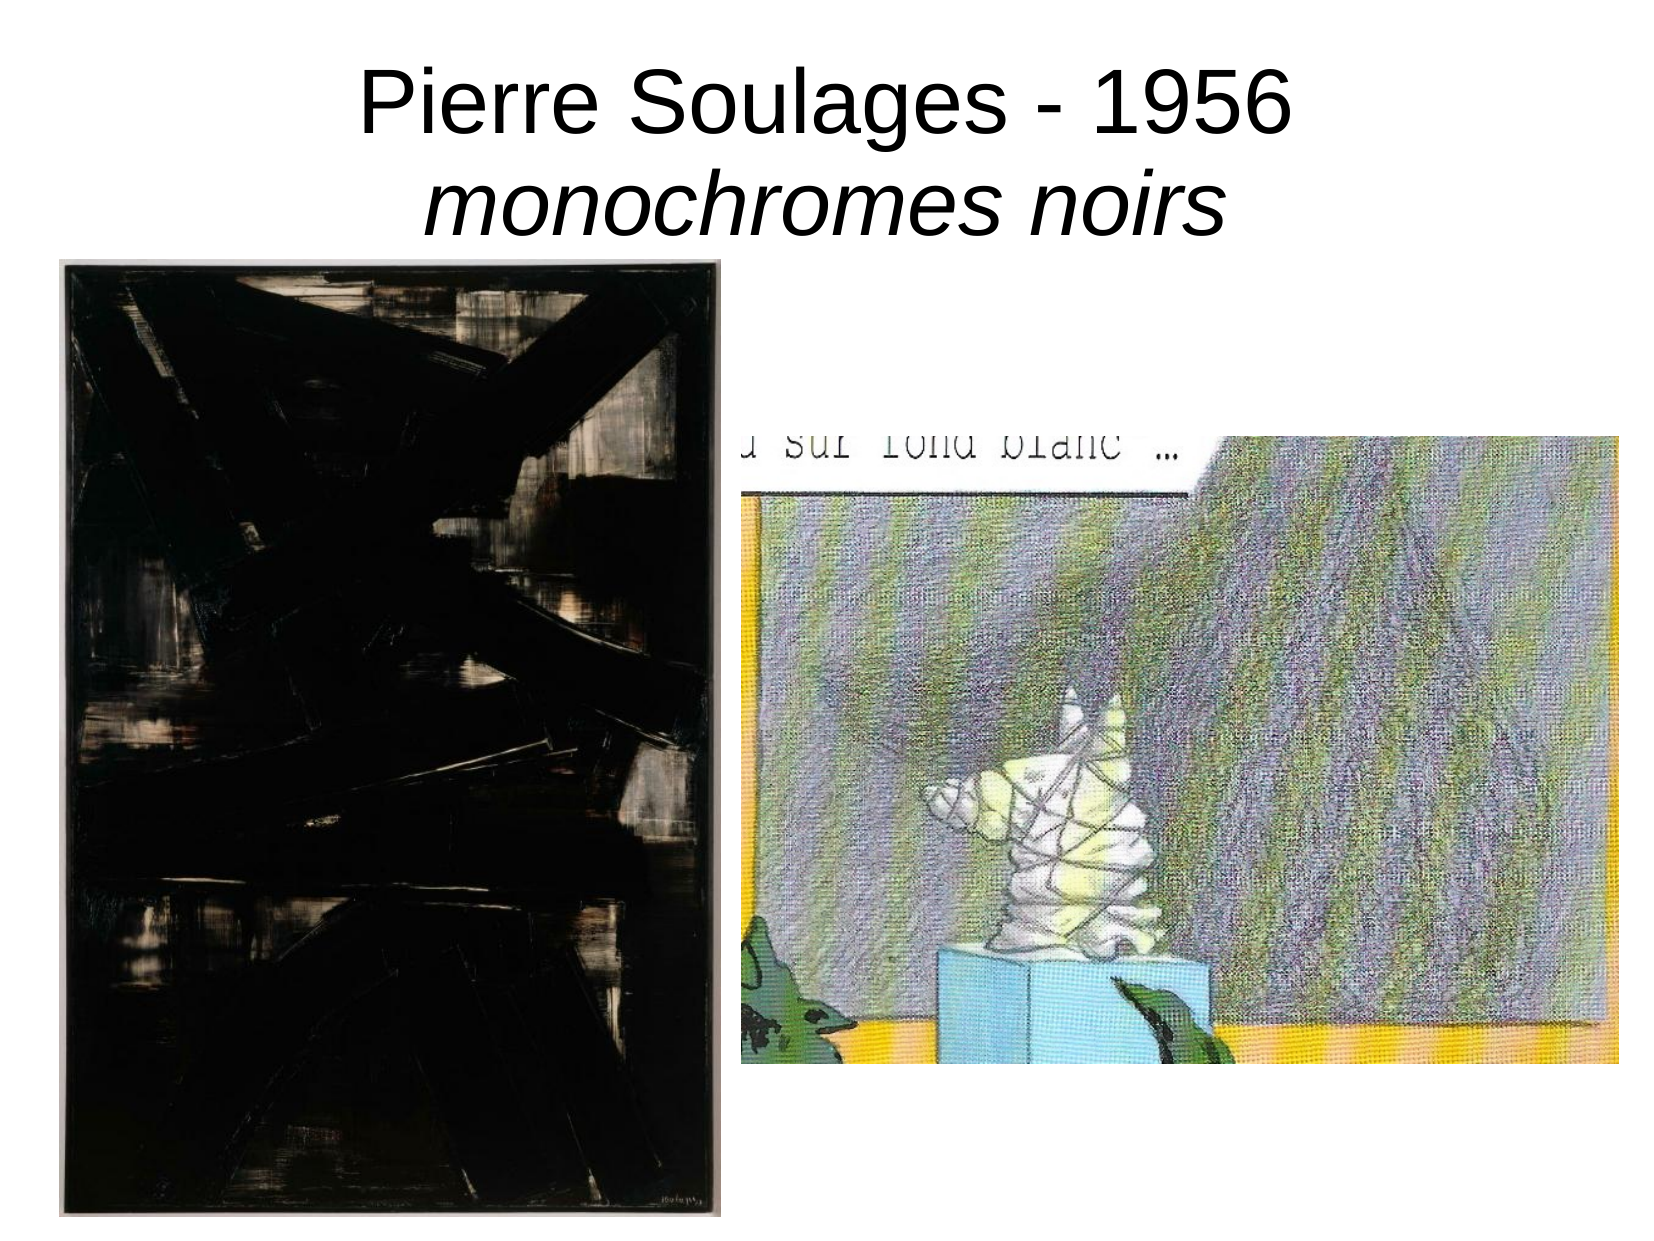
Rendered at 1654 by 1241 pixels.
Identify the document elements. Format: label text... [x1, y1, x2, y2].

picture [741, 436, 1619, 1064]
picture [59, 259, 721, 1217]
title Pierre Soulages - 1956 monochromes noirs [82, 49, 1571, 257]
